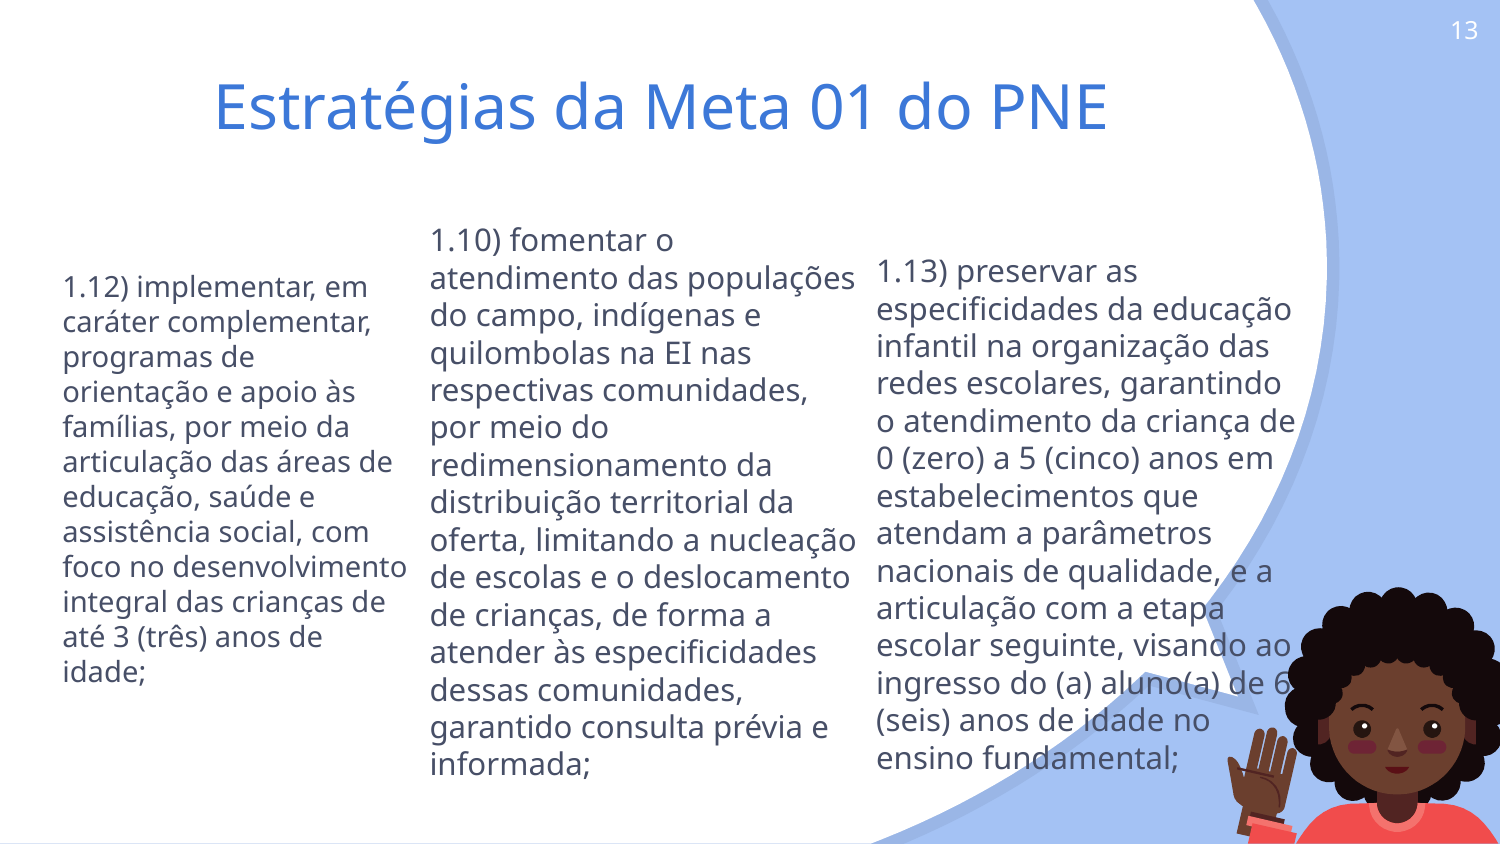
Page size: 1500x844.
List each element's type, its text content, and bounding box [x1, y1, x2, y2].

title Estratégias da Meta 01 do PNE [107, 35, 1217, 158]
list 1.13) preservar as especificidades da educação infantil na organização das redes escolares, garantindo o atendimento da criança de 0 (zero) a 5 (cinco) anos em estabelecimentos que atendam a parâmetros nacionais de qualidade, e a articulação com a etapa escolar seguinte, visando ao ingresso do (a) aluno(a) de 6 (seis) anos de idade no ensino fundamental; [860, 236, 1319, 704]
text_box [1227, 587, 1500, 844]
list 1.12) implementar, em caráter complementar, programas de orientação e apoio às famílias, por meio da articulação das áreas de educação, saúde e assistência social, com foco no desenvolvimento integral das crianças de até 3 (três) anos de idade; [47, 253, 423, 722]
slide_number <número> [1403, 0, 1494, 65]
list 1.10) fomentar o atendimento das populações do campo, indígenas e quilombolas na EI nas respectivas comunidades, por meio do redimensionamento da distribuição territorial da oferta, limitando a nucleação de escolas e o deslocamento de crianças, de forma a atender às especificidades dessas comunidades, garantido consulta prévia e informada; [414, 205, 875, 674]
